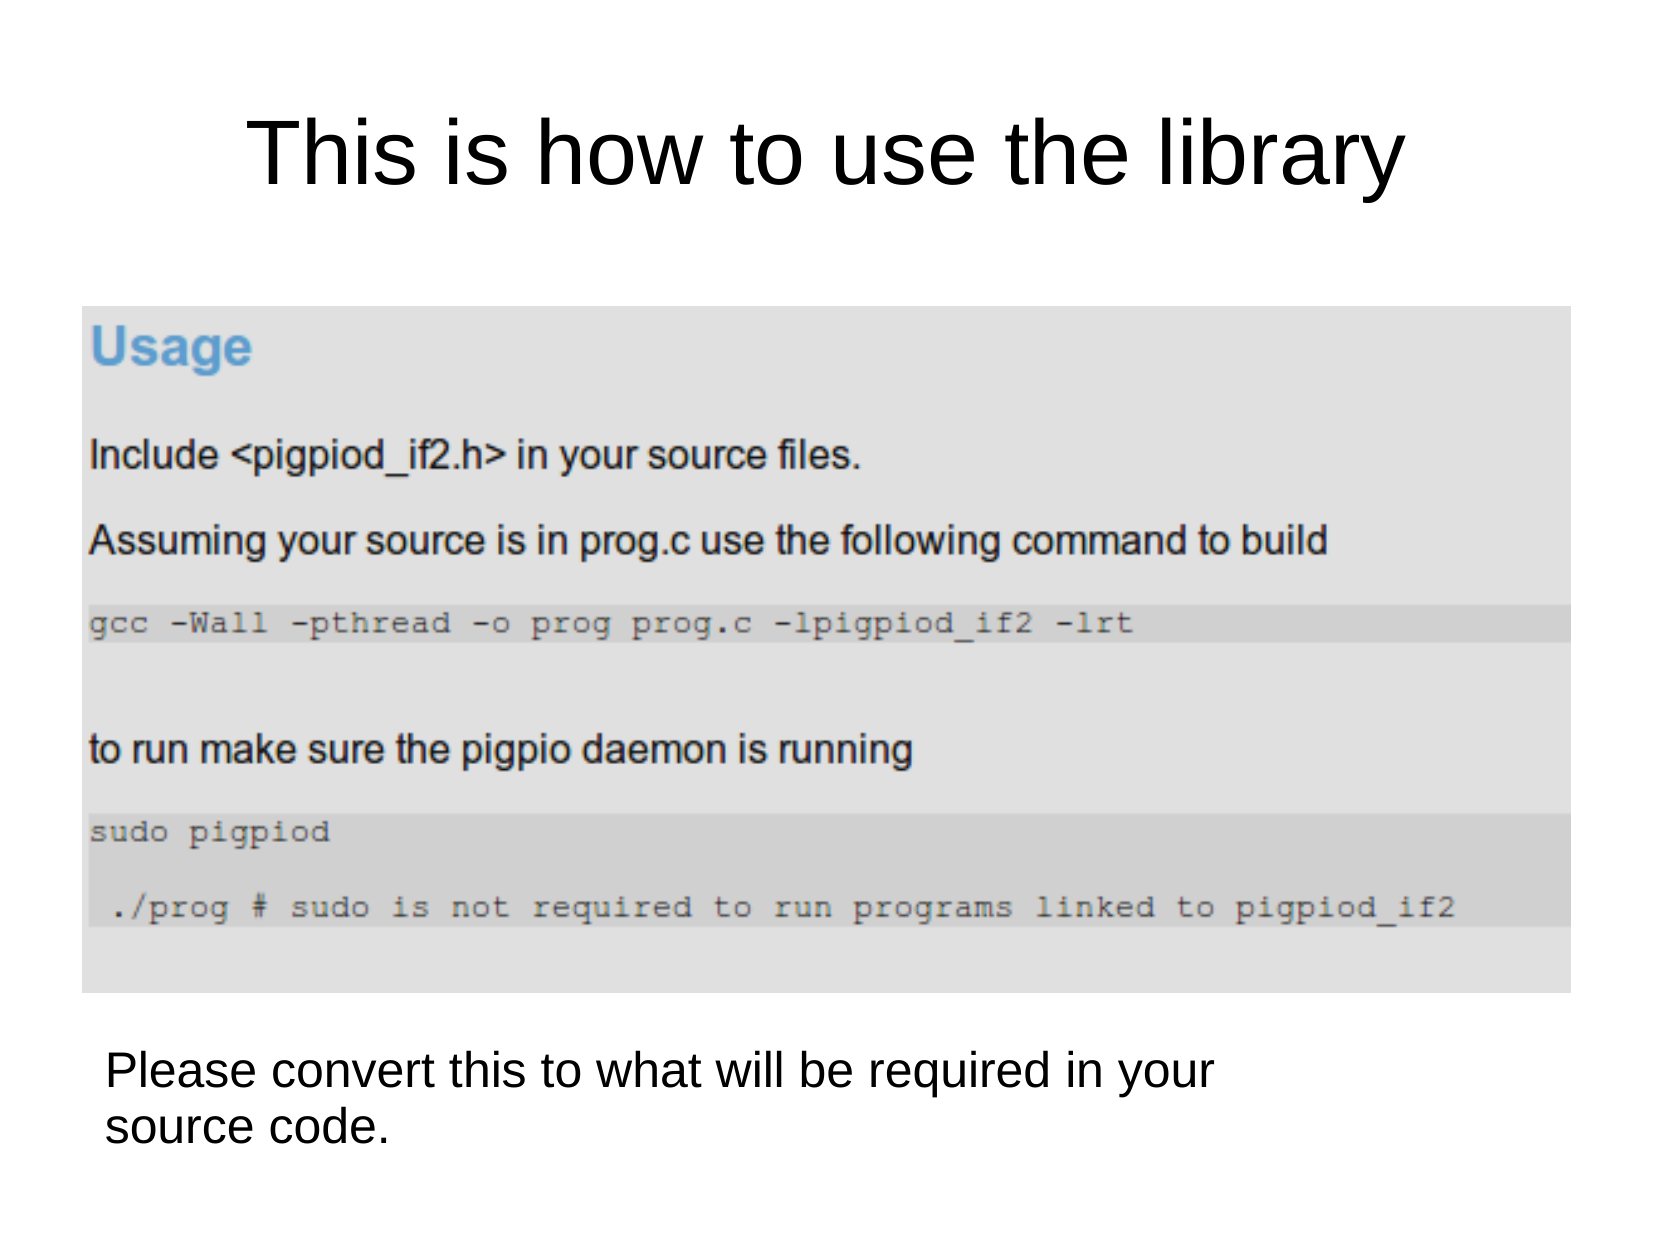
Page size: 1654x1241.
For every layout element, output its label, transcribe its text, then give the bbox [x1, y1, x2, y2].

title This is how to use the library [82, 49, 1571, 257]
text_box Please convert this to what will be required in your source code. [90, 1035, 1291, 1162]
picture [82, 306, 1571, 993]
